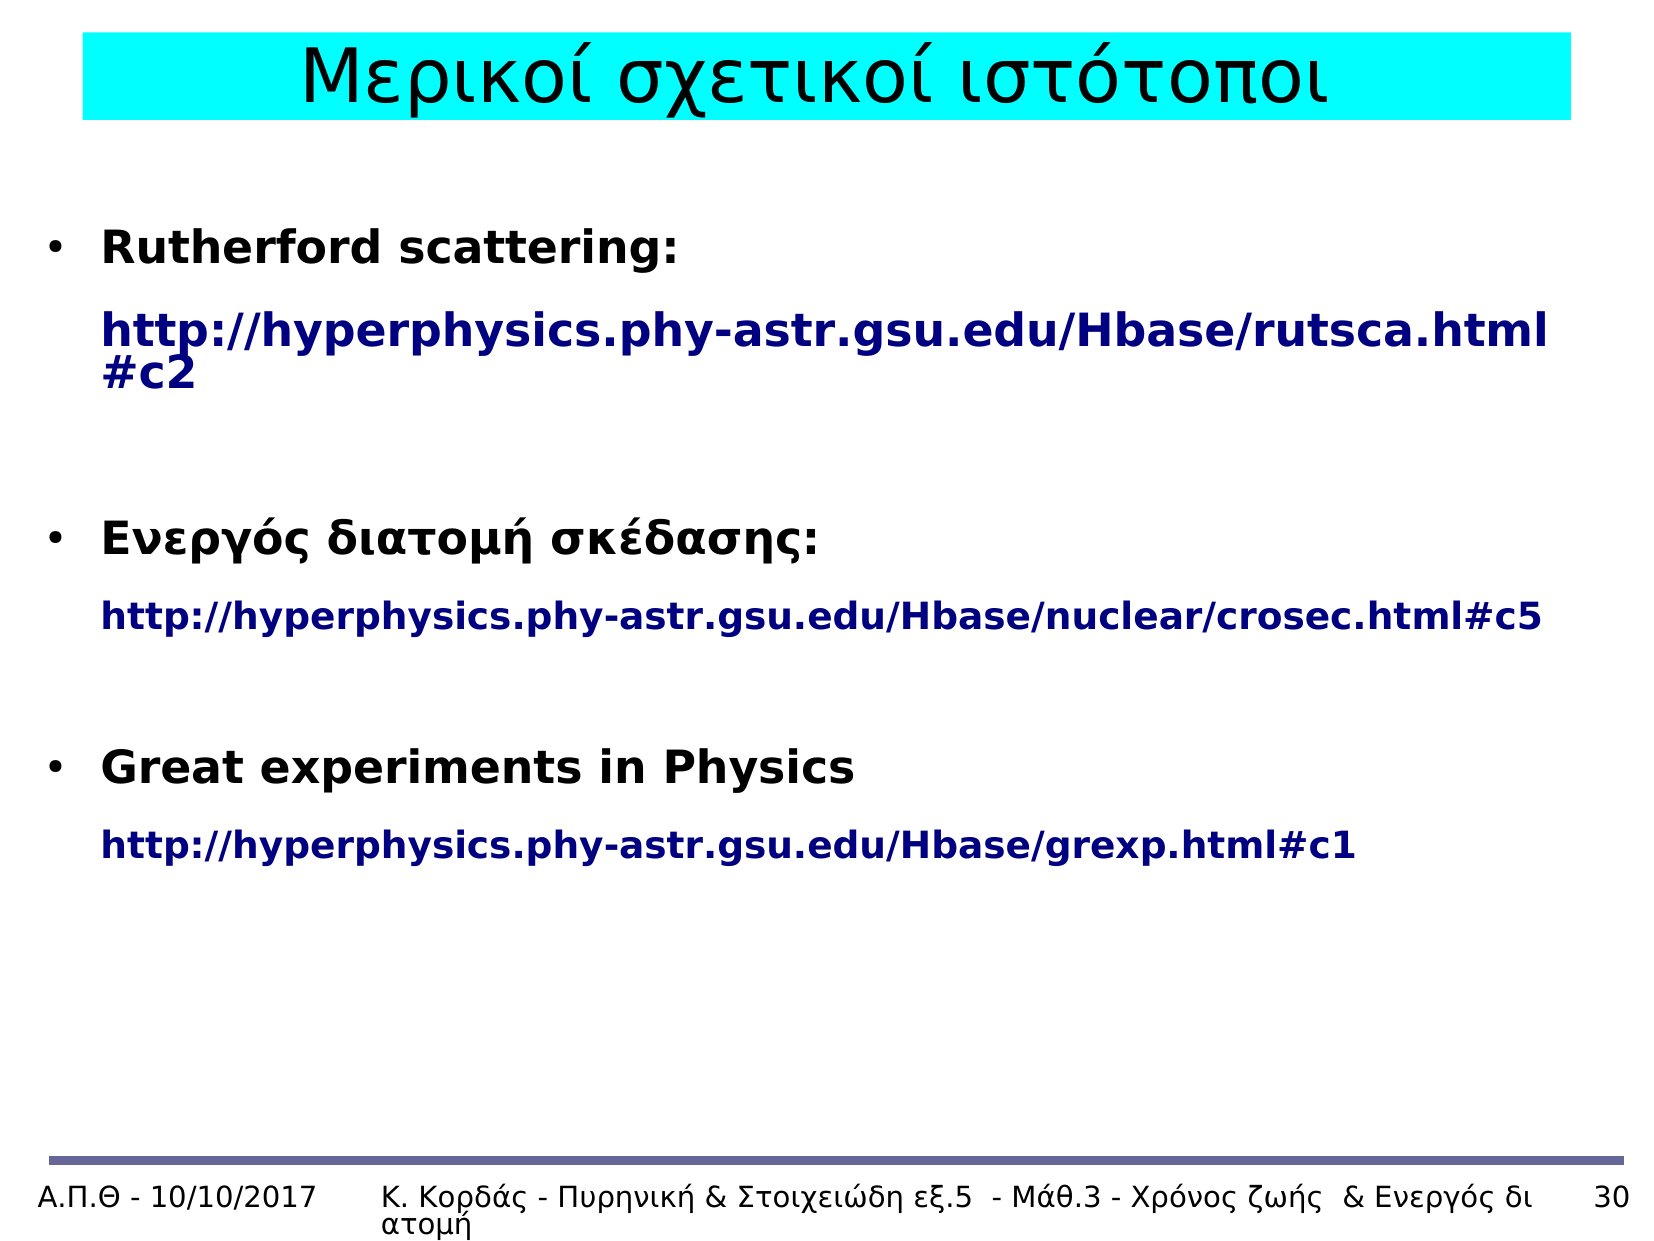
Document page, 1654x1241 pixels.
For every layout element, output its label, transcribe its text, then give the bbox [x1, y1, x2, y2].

title Μερικοί σχετικοί ιστότοποι [82, 32, 1571, 120]
list Rutherford scattering: http://hyperphysics.phy-astr.gsu.edu/Hbase/rutsca.html#c2 Ενεργός διατομή σκέδασης: http://hyperphysics.phy-astr.gsu.edu/Hbase/nuclear/crosec.html#c5 Great experiments in Physics http://hyperphysics.phy-astr.gsu.edu/Hbase/grexp.html#c1 [29, 138, 1560, 1100]
